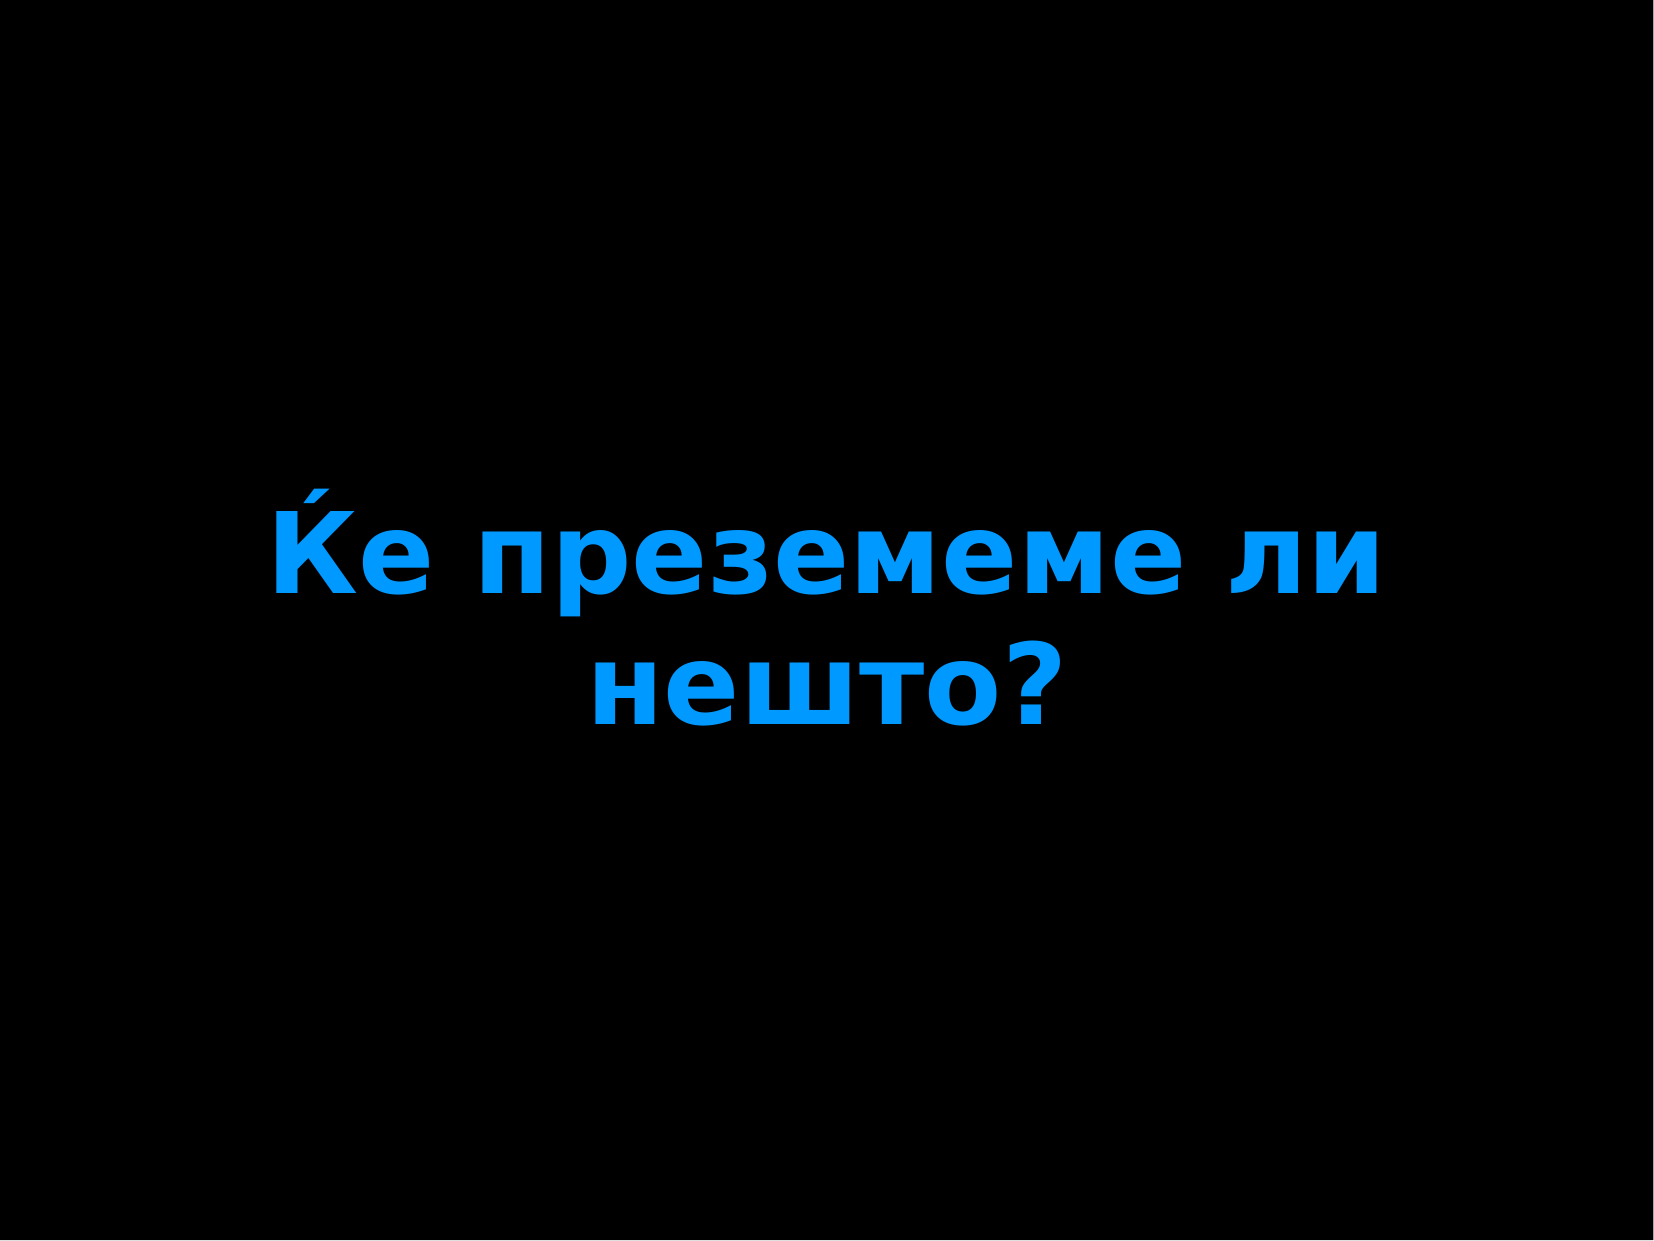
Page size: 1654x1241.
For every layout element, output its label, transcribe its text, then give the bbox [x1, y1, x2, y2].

subtitle Ќе преземеме ли нешто? [0, 0, 1654, 1241]
